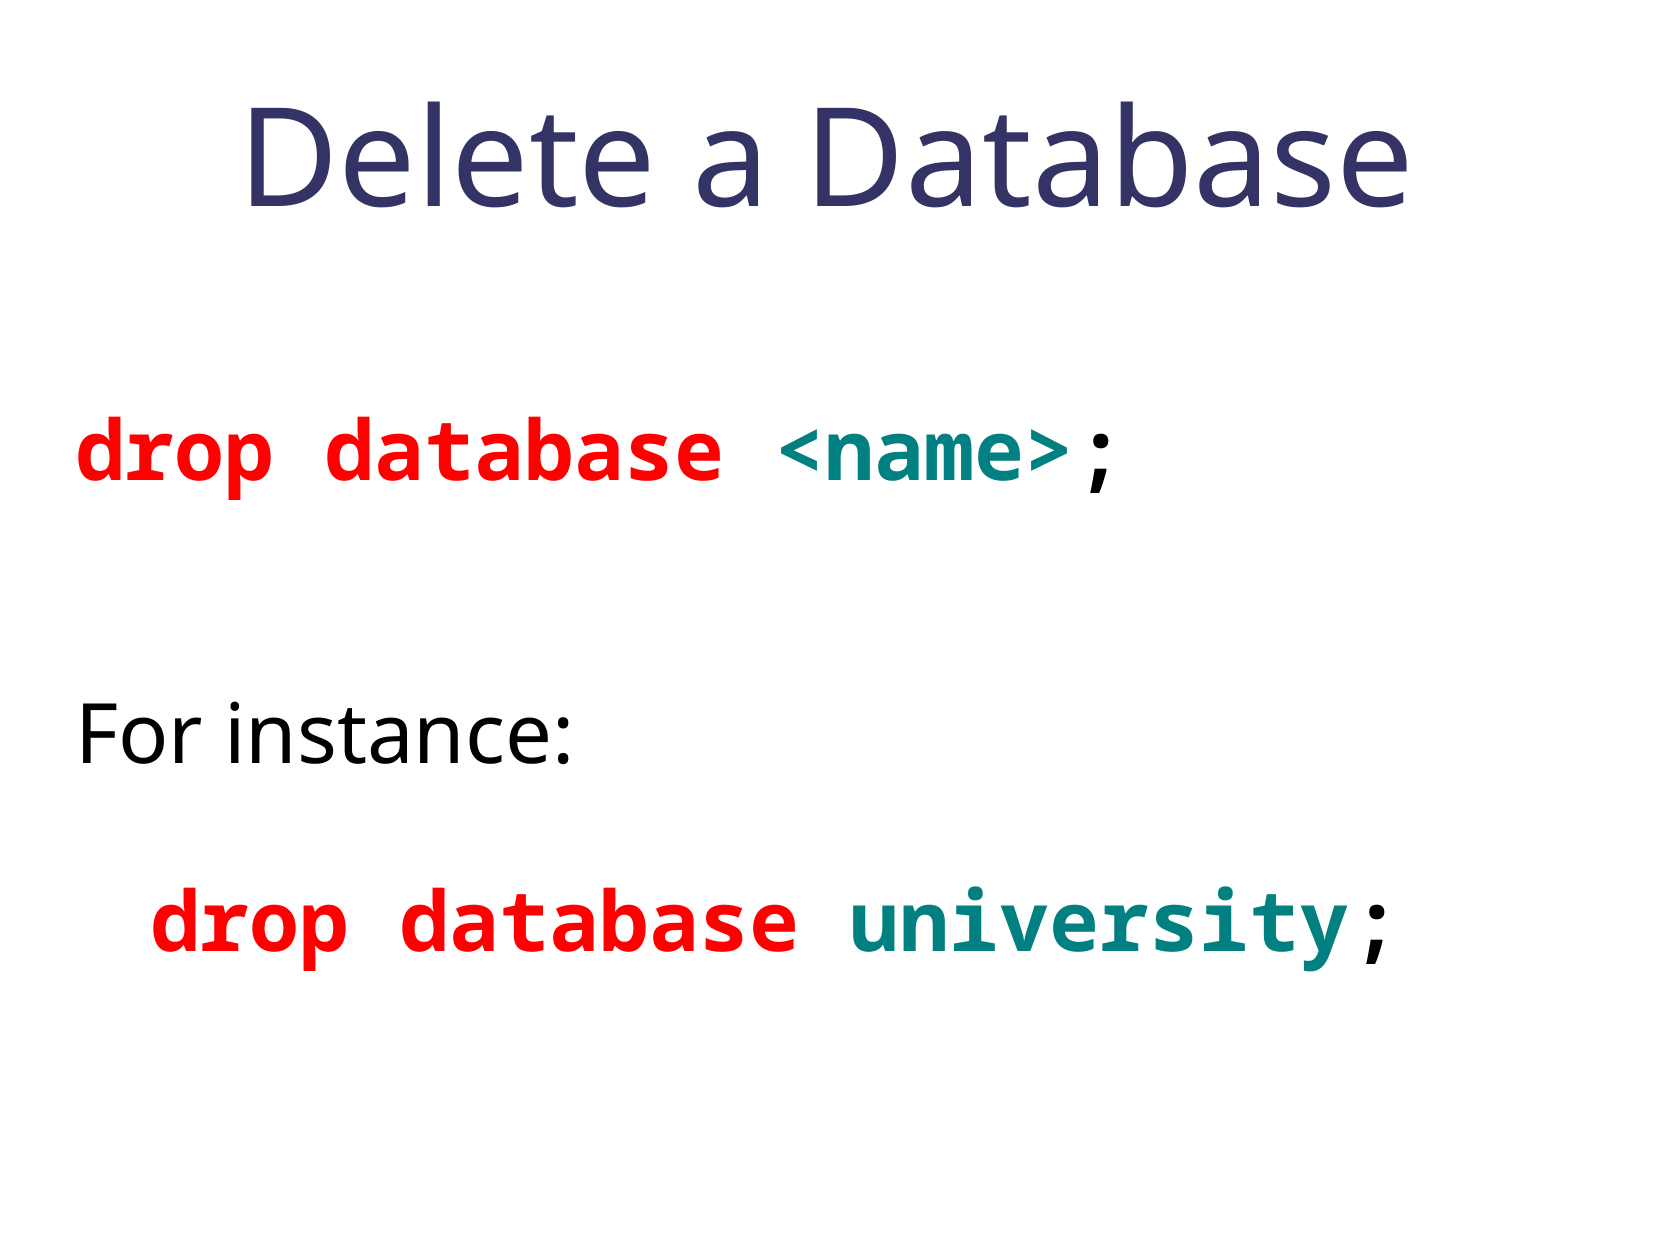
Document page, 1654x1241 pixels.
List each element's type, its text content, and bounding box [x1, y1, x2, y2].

text_box drop database university; [150, 865, 1654, 1023]
title Delete a Database [82, 56, 1571, 250]
text_box For instance: [75, 675, 1654, 865]
subtitle drop database <name>; [75, 391, 1613, 551]
